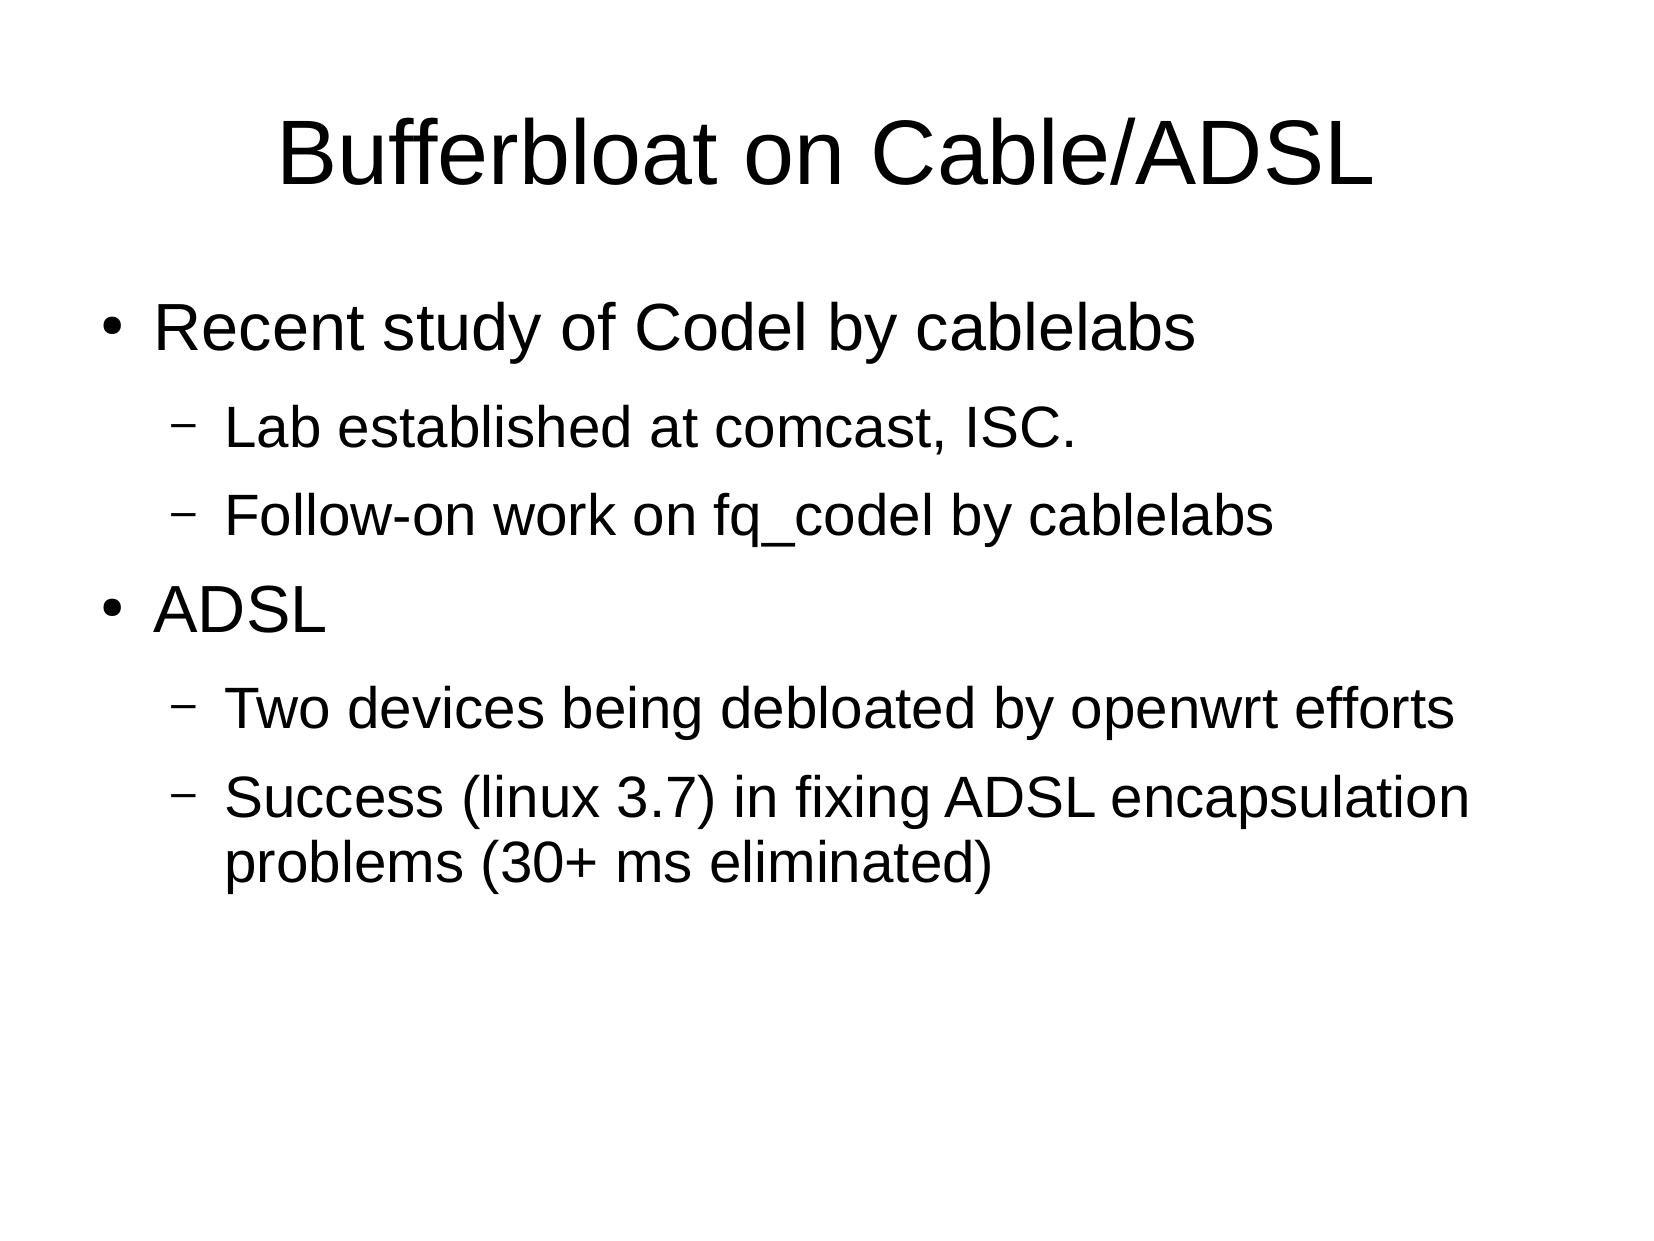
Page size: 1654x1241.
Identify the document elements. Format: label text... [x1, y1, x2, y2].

title Bufferbloat on Cable/ADSL [82, 49, 1571, 257]
list Recent study of Codel by cablelabs Lab established at comcast, ISC. Follow-on work on fq_codel by cablelabs ADSL Two devices being debloated by openwrt efforts Success (linux 3.7) in fixing ADSL encapsulation problems (30+ ms eliminated) [82, 290, 1538, 1010]
